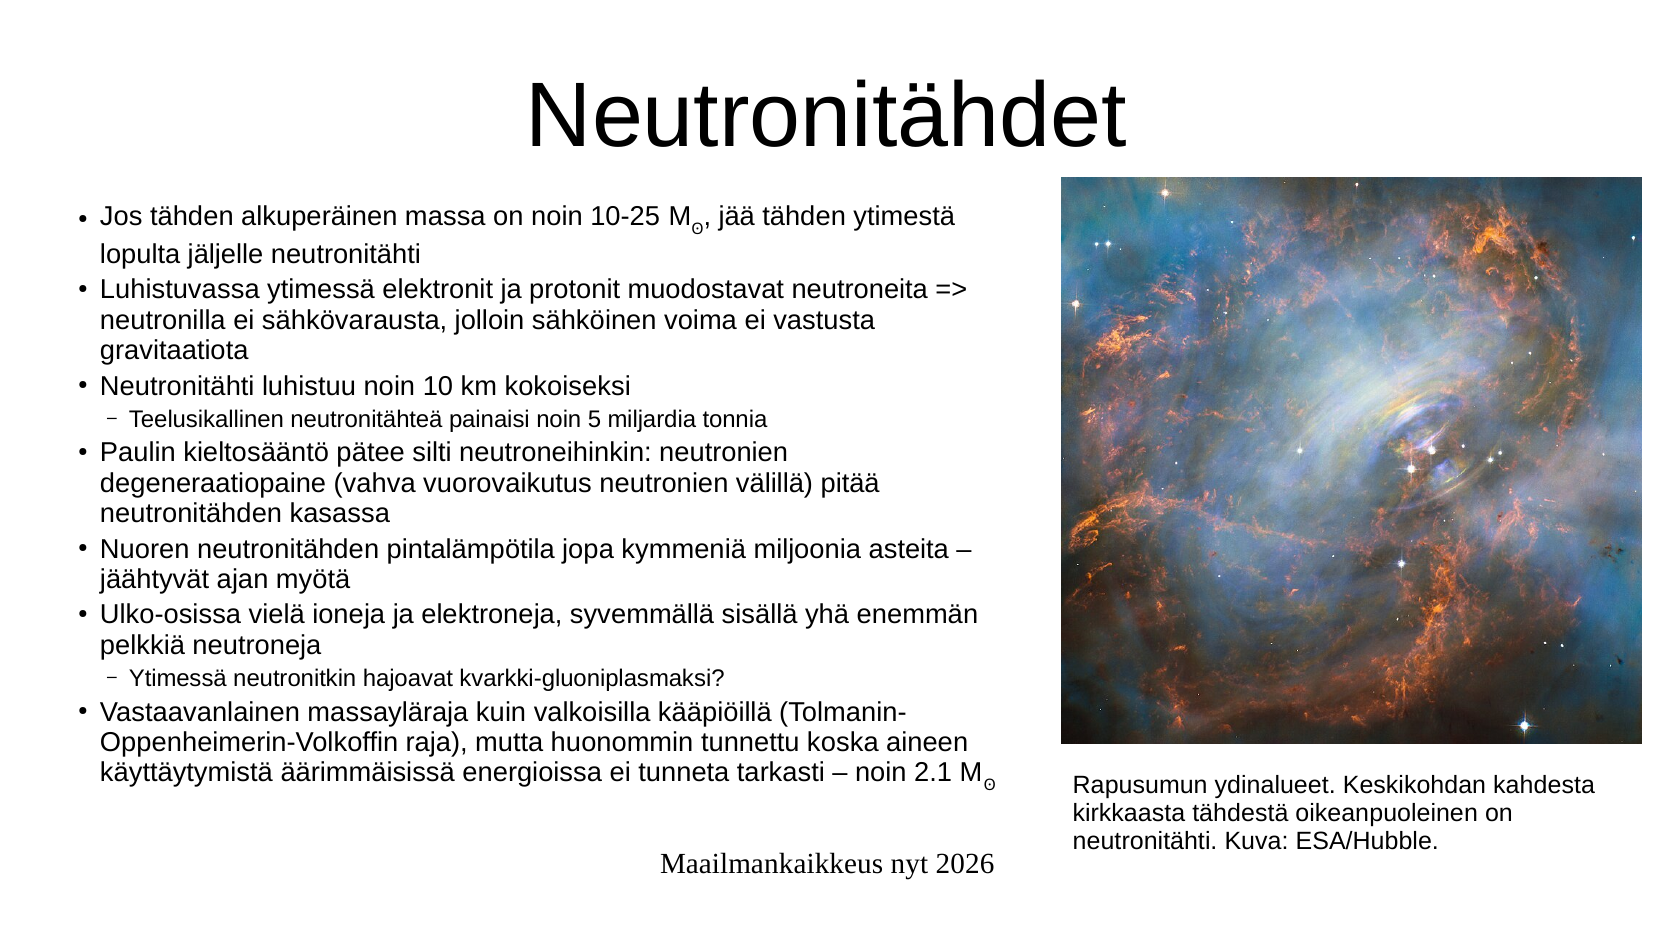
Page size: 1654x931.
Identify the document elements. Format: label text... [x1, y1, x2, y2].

list Jos tähden alkuperäinen massa on noin 10-25 Mʘ, jää tähden ytimestä lopulta jäljelle neutronitähti Luhistuvassa ytimessä elektronit ja protonit muodostavat neutroneita => neutronilla ei sähkövarausta, jolloin sähköinen voima ei vastusta gravitaatiota Neutronitähti luhistuu noin 10 km kokoiseksi Teelusikallinen neutronitähteä painaisi noin 5 miljardia tonnia Paulin kieltosääntö pätee silti neutroneihinkin: neutronien degeneraatiopaine (vahva vuorovaikutus neutronien välillä) pitää neutronitähden kasassa Nuoren neutronitähden pintalämpötila jopa kymmeniä miljoonia asteita – jäähtyvät ajan myötä Ulko-osissa vielä ioneja ja elektroneja, syvemmällä sisällä yhä enemmän pelkkiä neutroneja Ytimessä neutronitkin hajoavat kvarkki-gluoniplasmaksi? Vastaavanlainen massayläraja kuin valkoisilla kääpiöillä (Tolmanin-Oppenheimerin-Volkoffin raja), mutta huonommin tunnettu koska aineen käyttäytymistä äärimmäisissä energioissa ei tunneta tarkasti – noin 2.1 Mʘ [70, 200, 1016, 827]
picture [1061, 177, 1642, 745]
title Neutronitähdet [82, 37, 1571, 193]
text_box Rapusumun ydinalueet. Keskikohdan kahdesta kirkkaasta tähdestä oikeanpuoleinen on neutronitähti. Kuva: ESA/Hubble. [1057, 763, 1619, 863]
